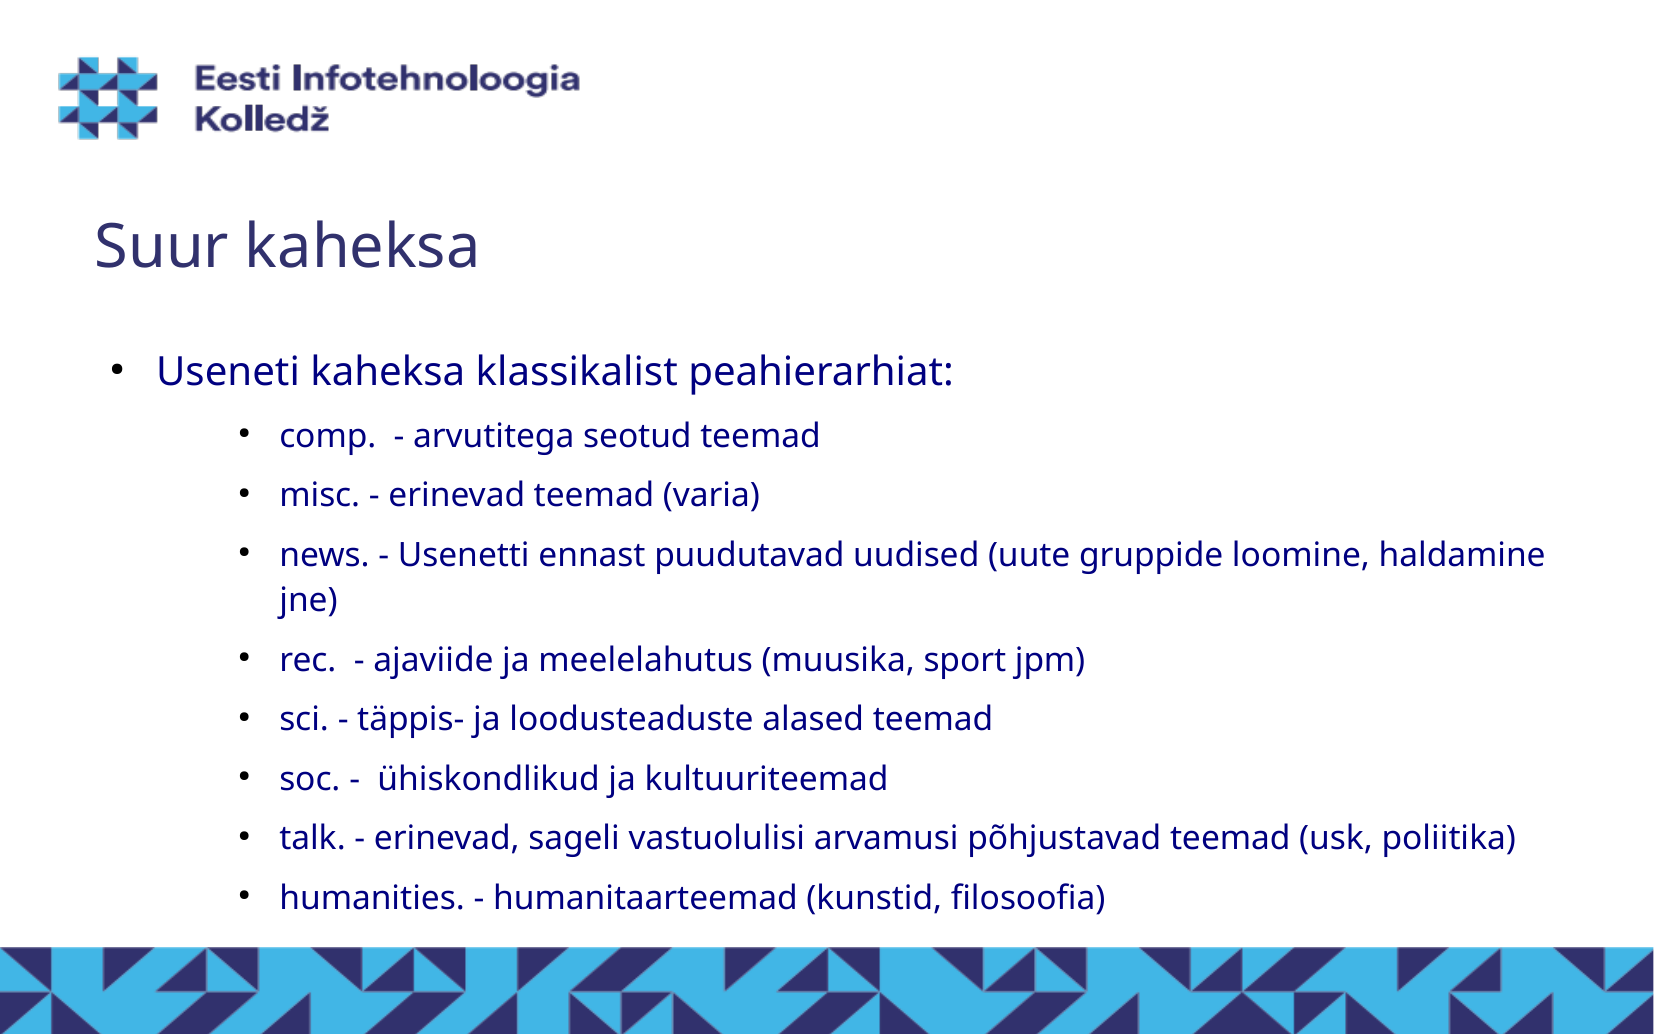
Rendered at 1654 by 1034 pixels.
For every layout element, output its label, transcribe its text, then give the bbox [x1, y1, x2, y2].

list Useneti kaheksa klassikalist peahierarhiat: comp. - arvutitega seotud teemad misc. - erinevad teemad (varia) news. - Usenetti ennast puudutavad uudised (uute gruppide loomine, haldamine jne) rec. - ajaviide ja meelelahutus (muusika, sport jpm) sci. - täppis- ja loodusteaduste alased teemad soc. - ühiskondlikud ja kultuuriteemad talk. - erinevad, sageli vastuolulisi arvamusi põhjustavad teemad (usk, poliitika) humanities. - humanitaarteemad (kunstid, filosoofia) [94, 342, 1607, 926]
title Suur kaheksa [94, 157, 1607, 330]
